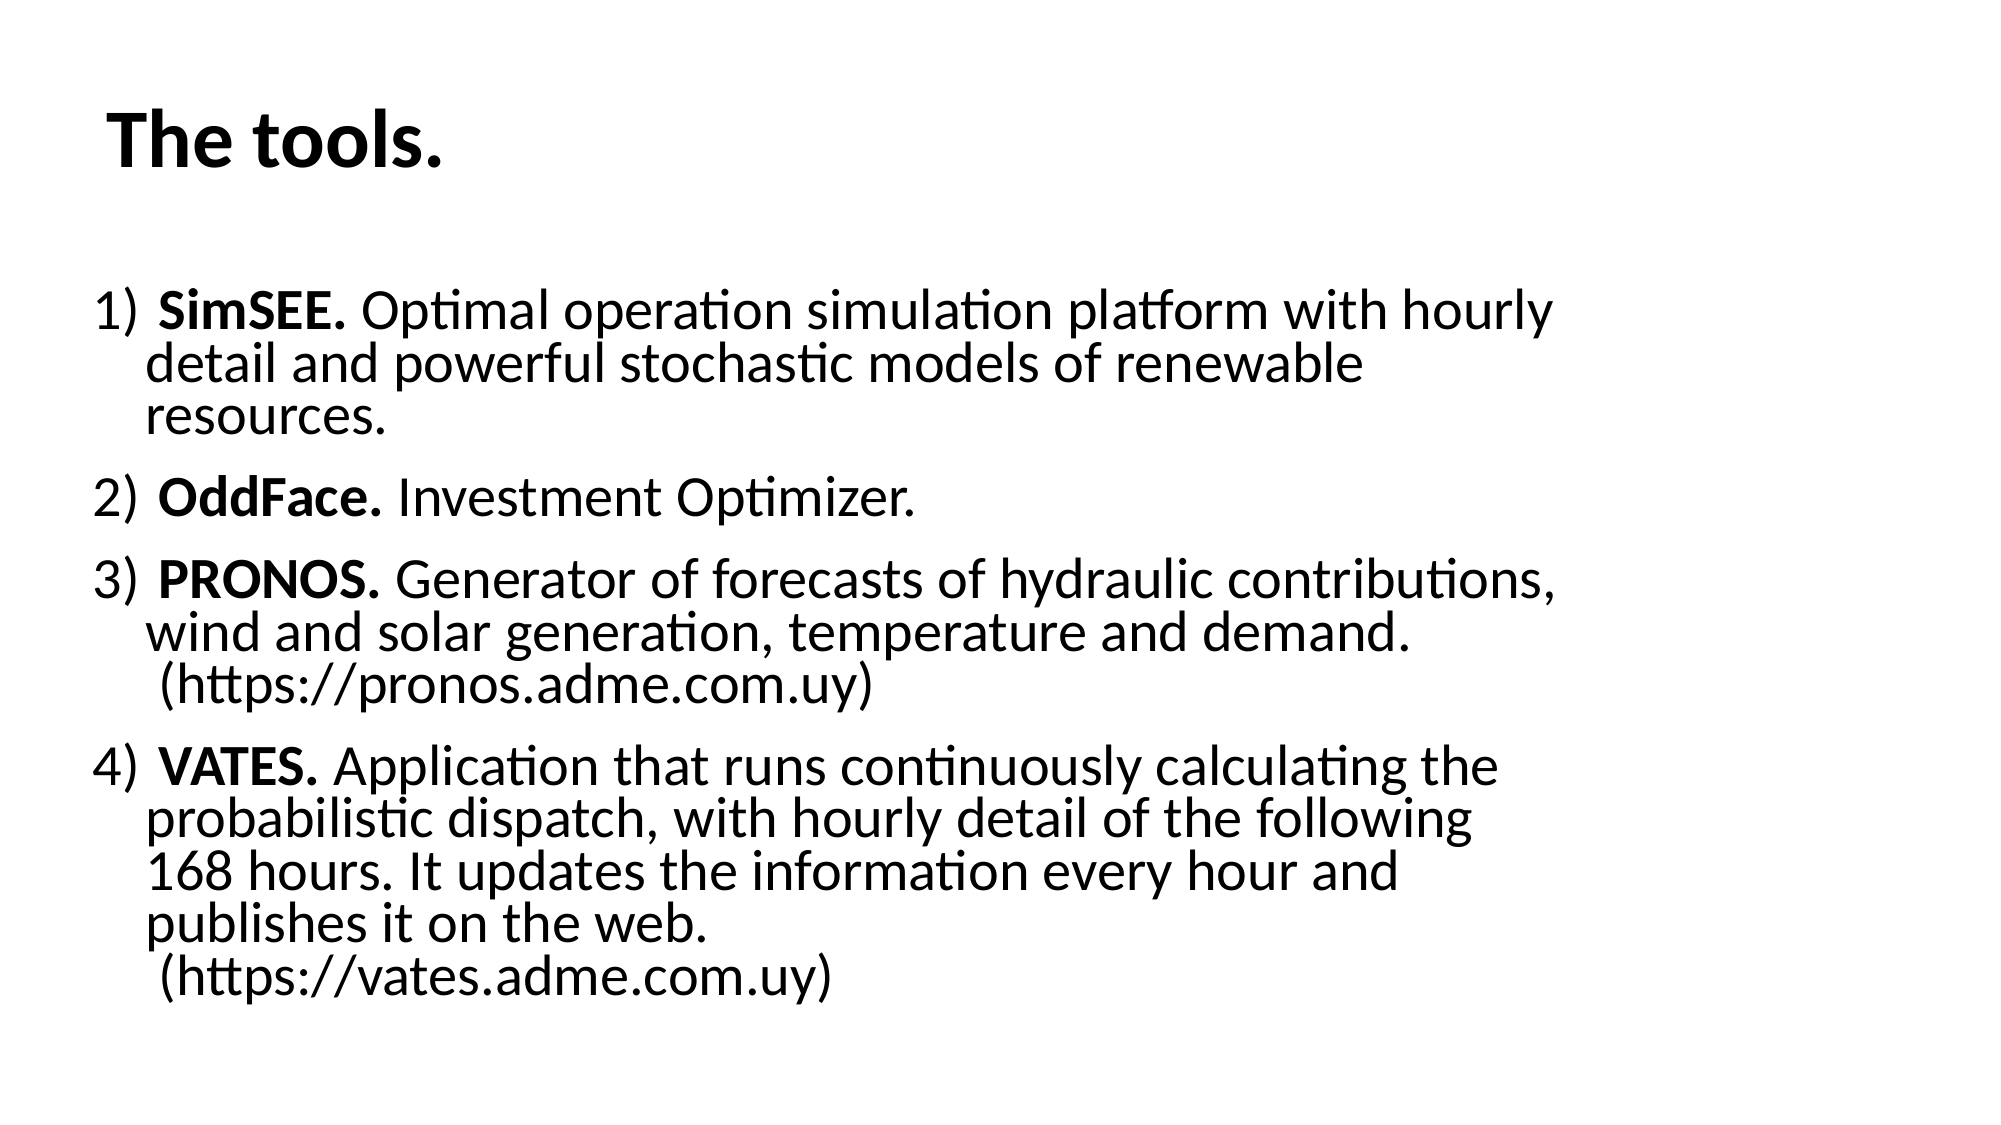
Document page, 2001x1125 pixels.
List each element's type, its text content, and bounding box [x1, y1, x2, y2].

title The tools. [106, 69, 1607, 225]
list SimSEE. Optimal operation simulation platform with hourly detail and powerful stochastic models of renewable resources. OddFace. Investment Optimizer. PRONOS. Generator of forecasts of hydraulic contributions, wind and solar generation, temperature and demand. (https://pronos.adme.com.uy) VATES. Application that runs continuously calculating the probabilistic dispatch, with hourly detail of the following 168 hours. It updates the information every hour and publishes it on the web. (https://vates.adme.com.uy) [74, 287, 1564, 1008]
